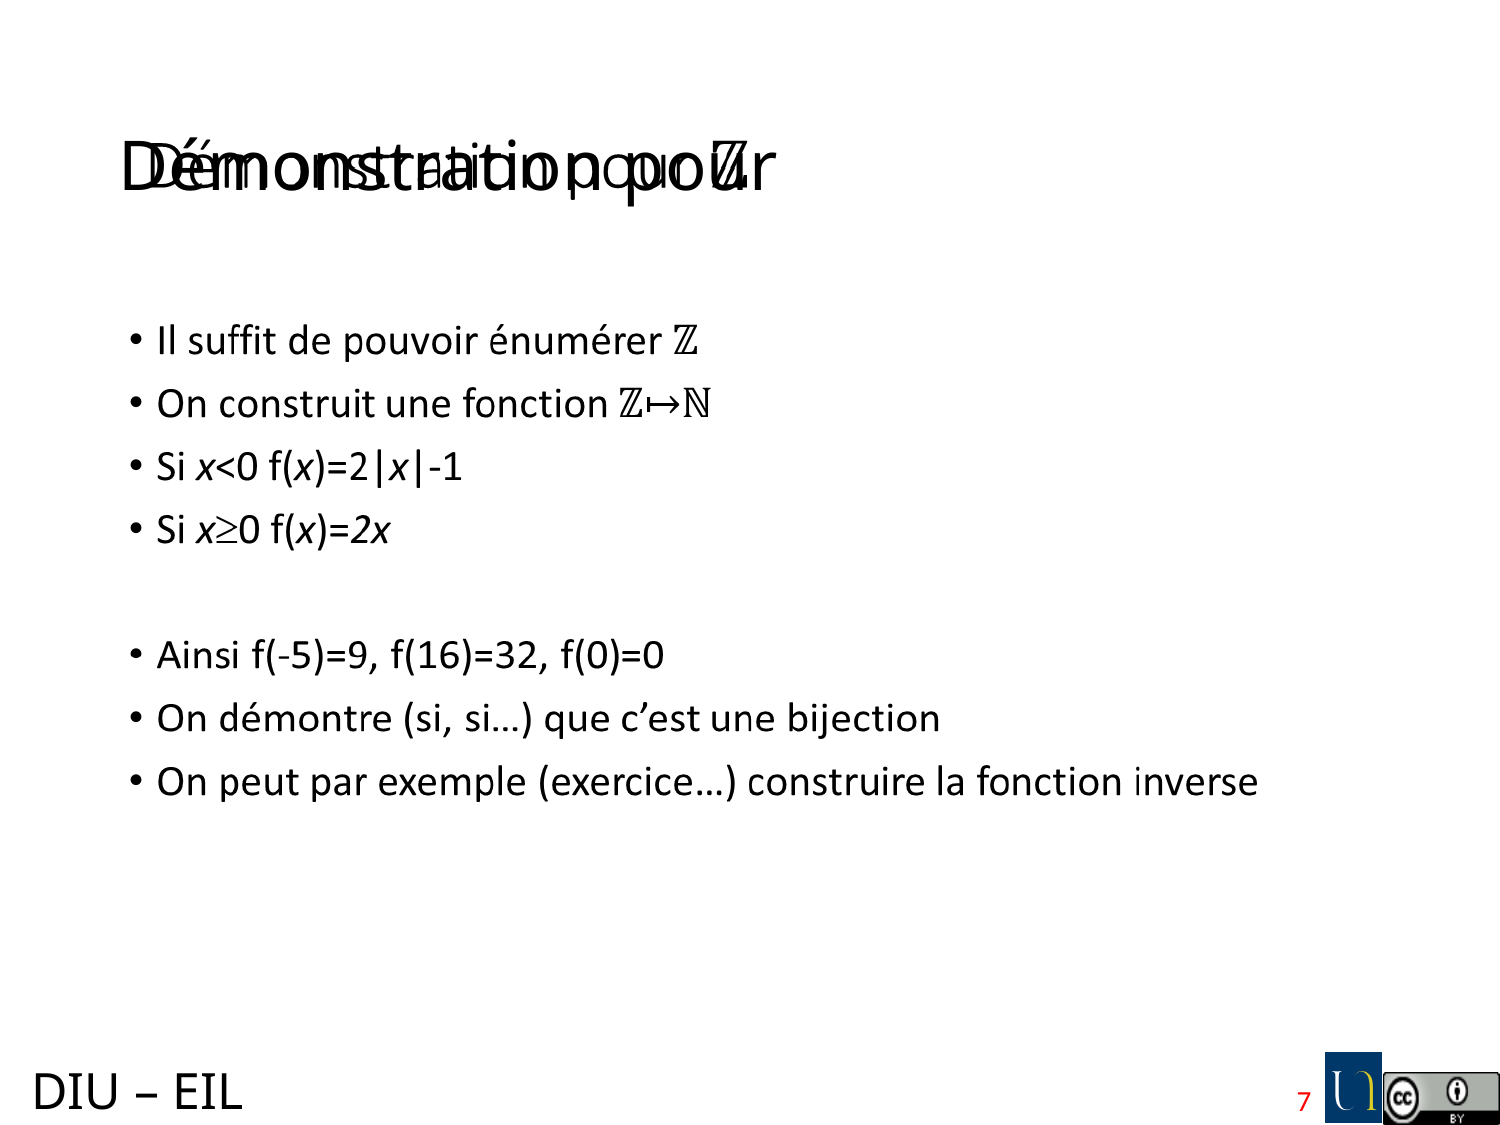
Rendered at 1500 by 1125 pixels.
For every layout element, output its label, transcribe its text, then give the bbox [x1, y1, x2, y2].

picture [1325, 1052, 1382, 1123]
title [103, 59, 1397, 278]
picture [1383, 1072, 1500, 1125]
slide_number <numéro> [1240, 1070, 1327, 1125]
list [103, 299, 1397, 1014]
